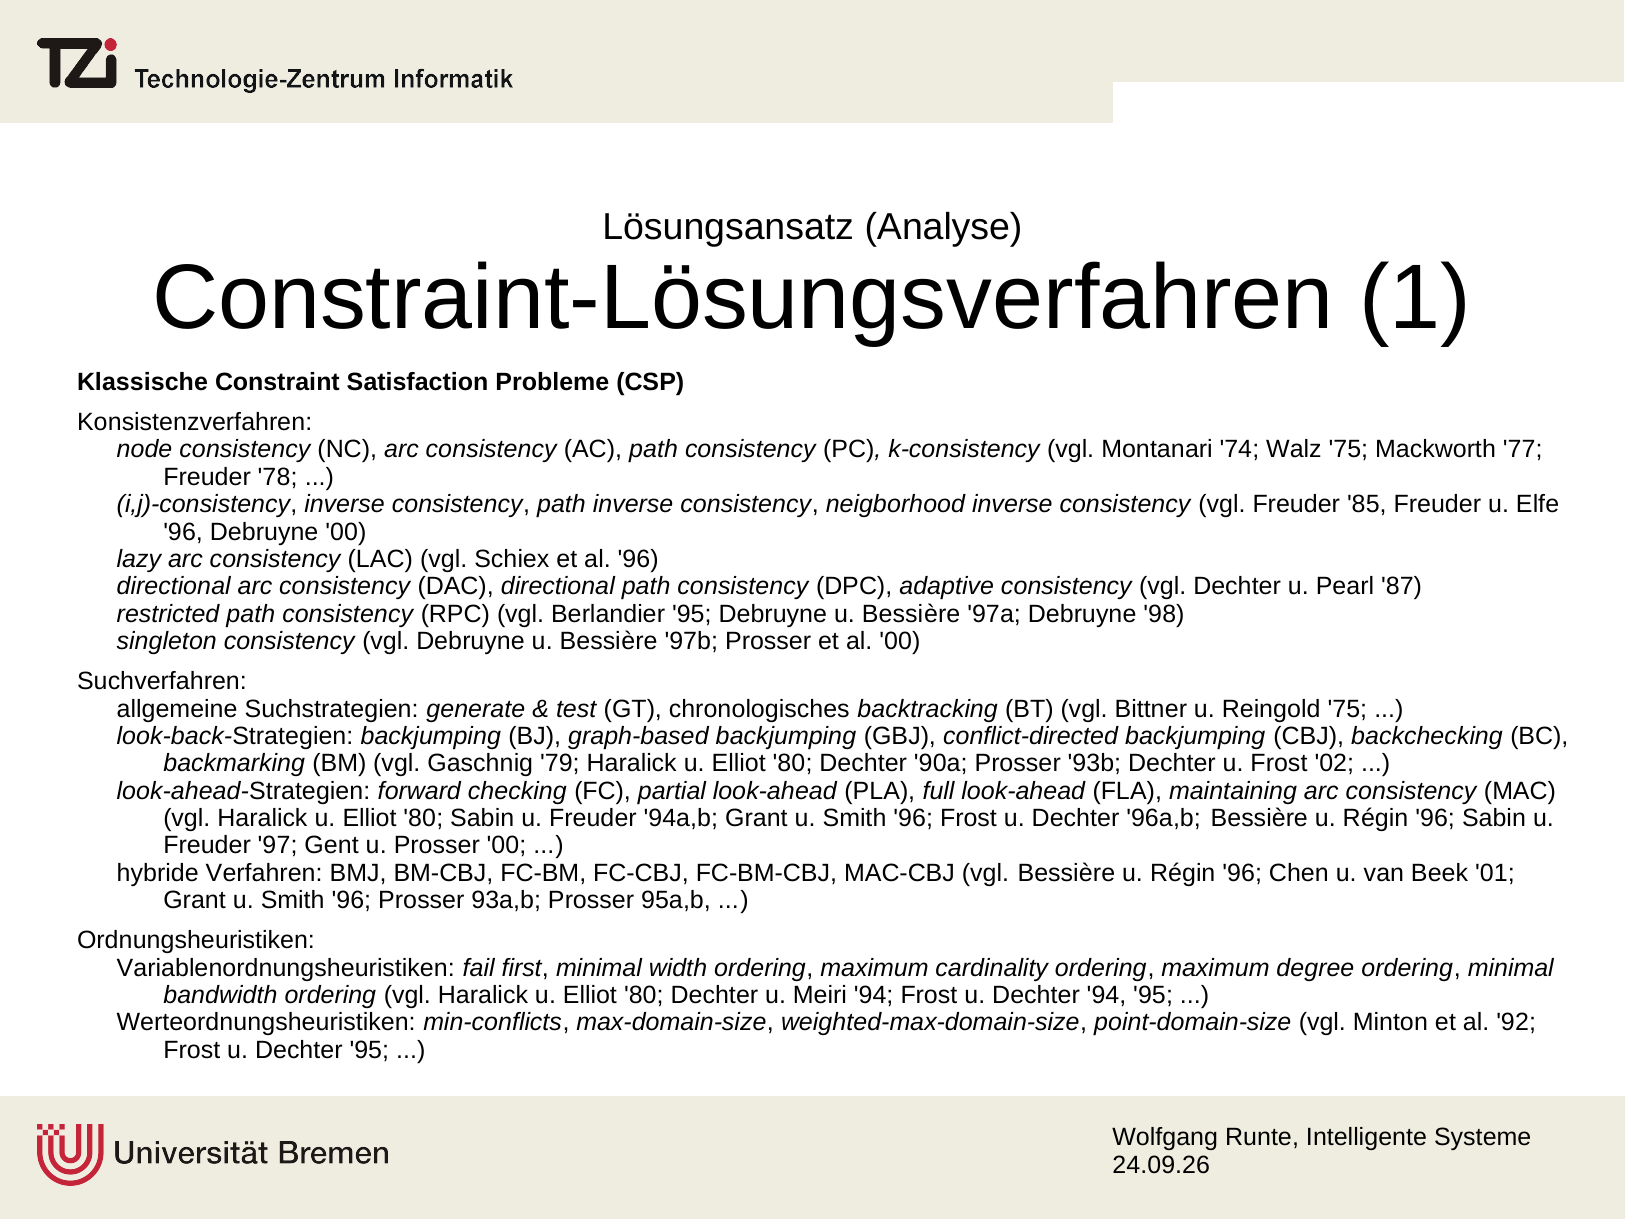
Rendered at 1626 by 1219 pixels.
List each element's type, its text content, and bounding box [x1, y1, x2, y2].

title Lösungsansatz (Analyse) Constraint-Lösungsverfahren (1) [112, 162, 1513, 368]
picture [37, 1124, 388, 1186]
picture [37, 38, 513, 93]
list Klassische Constraint Satisfaction Probleme (CSP) Konsistenzverfahren: node consistency (NC), arc consistency (AC), path consistency (PC), k-consistency (vgl. Montanari '74; Walz '75; Mackworth '77; Freuder '78; ...) (i,j)-consistency, inverse consistency, path inverse consistency, neigborhood inverse consistency (vgl. Freuder '85, Freuder u. Elfe '96, Debruyne '00) lazy arc consistency (LAC) (vgl. Schiex et al. '96) directional arc consistency (DAC), directional path consistency (DPC), adaptive consistency (vgl. Dechter u. Pearl '87) restricted path consistency (RPC) (vgl. Berlandier '95; Debruyne u. Bessière '97a; Debruyne '98) singleton consistency (vgl. Debruyne u. Bessière '97b; Prosser et al. '00) Suchverfahren: allgemeine Suchstrategien: generate & test (GT), chronologisches backtracking (BT) (vgl. Bittner u. Reingold '75; ...) look-back-Strategien: backjumping (BJ), graph-based backjumping (GBJ), conflict-directed backjumping (CBJ), backchecking (BC), backmarking (BM) (vgl. Gaschnig '79; Haralick u. Elliot '80; Dechter '90a; Prosser '93b; Dechter u. Frost '02; ...) look-ahead-Strategien: forward checking (FC), partial look-ahead (PLA), full look-ahead (FLA), maintaining arc consistency (MAC) (vgl. Haralick u. Elliot '80; Sabin u. Freuder '94a,b; Grant u. Smith '96; Frost u. Dechter '96a,b; Bessière u. Régin '96; Sabin u. Freuder '97; Gent u. Prosser '00; ...) hybride Verfahren: BMJ, BM-CBJ, FC-BM, FC-CBJ, FC-BM-CBJ, MAC-CBJ (vgl. Bessière u. Régin '96; Chen u. van Beek '01; Grant u. Smith '96; Prosser 93a,b; Prosser 95a,b, ...) Ordnungsheuristiken: Variablenordnungsheuristiken: fail first, minimal width ordering, maximum cardinality ordering, maximum degree ordering, minimal bandwidth ordering (vgl. Haralick u. Elliot '80; Dechter u. Meiri '94; Frost u. Dechter '94, '95; ...) Werteordnungsheuristiken: min-conflicts, max-domain-size, weighted-max-domain-size, point-domain-size (vgl. Minton et al. '92; Frost u. Dechter '95; ...) [77, 368, 1571, 1113]
